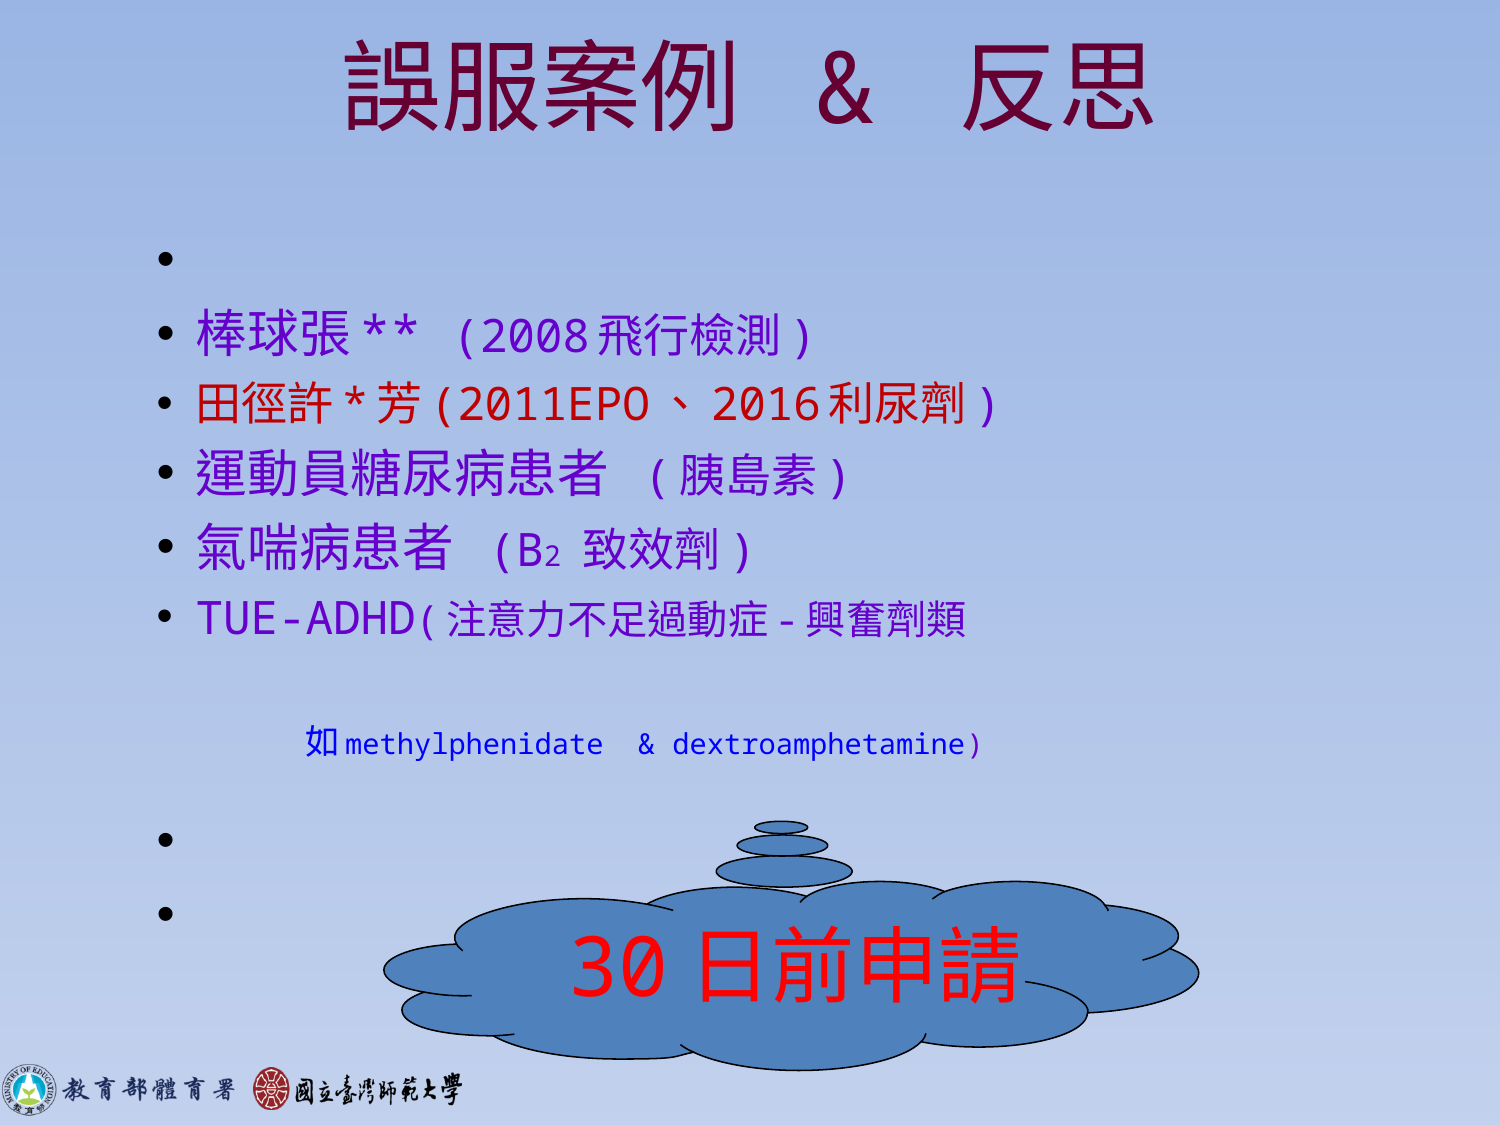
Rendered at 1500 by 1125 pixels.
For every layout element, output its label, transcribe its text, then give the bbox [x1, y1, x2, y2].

text_box [383, 881, 1199, 1071]
text_box 誤服案例 & 反思 [0, 30, 1500, 150]
list 棒球張** (2008飛行檢測) 田徑許*芳(2011EPO、2016利尿劑) 運動員糖尿病患者 (胰島素) 氣喘病患者 (B2 致效劑) TUE-ADHD(注意力不足過動症-興奮劑類 如methylphenidate & dextroamphetamine) [141, 220, 1500, 811]
text_box 30日前申請 [553, 905, 1005, 1022]
text_box [716, 821, 853, 888]
